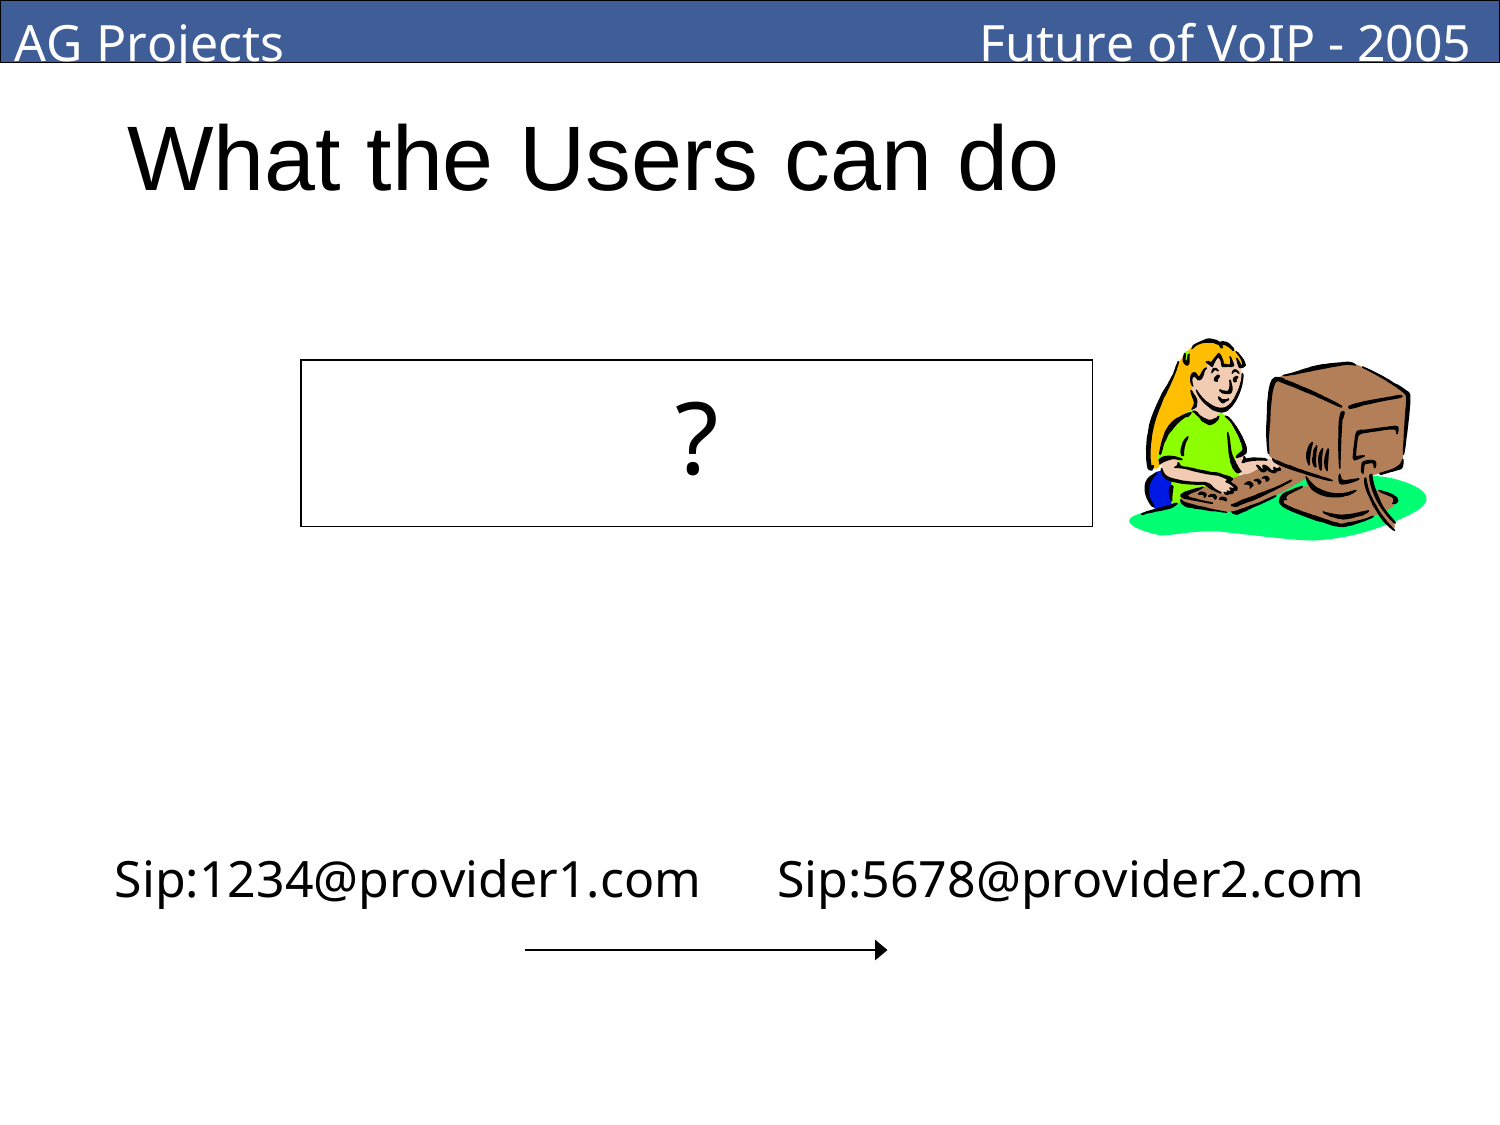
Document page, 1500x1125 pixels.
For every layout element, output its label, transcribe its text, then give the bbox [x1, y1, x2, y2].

text_box Sip:5678@provider2.com [762, 836, 1379, 920]
picture [1100, 337, 1454, 542]
text_box Sip:1234@provider1.com [99, 836, 717, 920]
text_box ? [301, 360, 1093, 527]
text_box What the Users can do [112, 99, 1388, 288]
